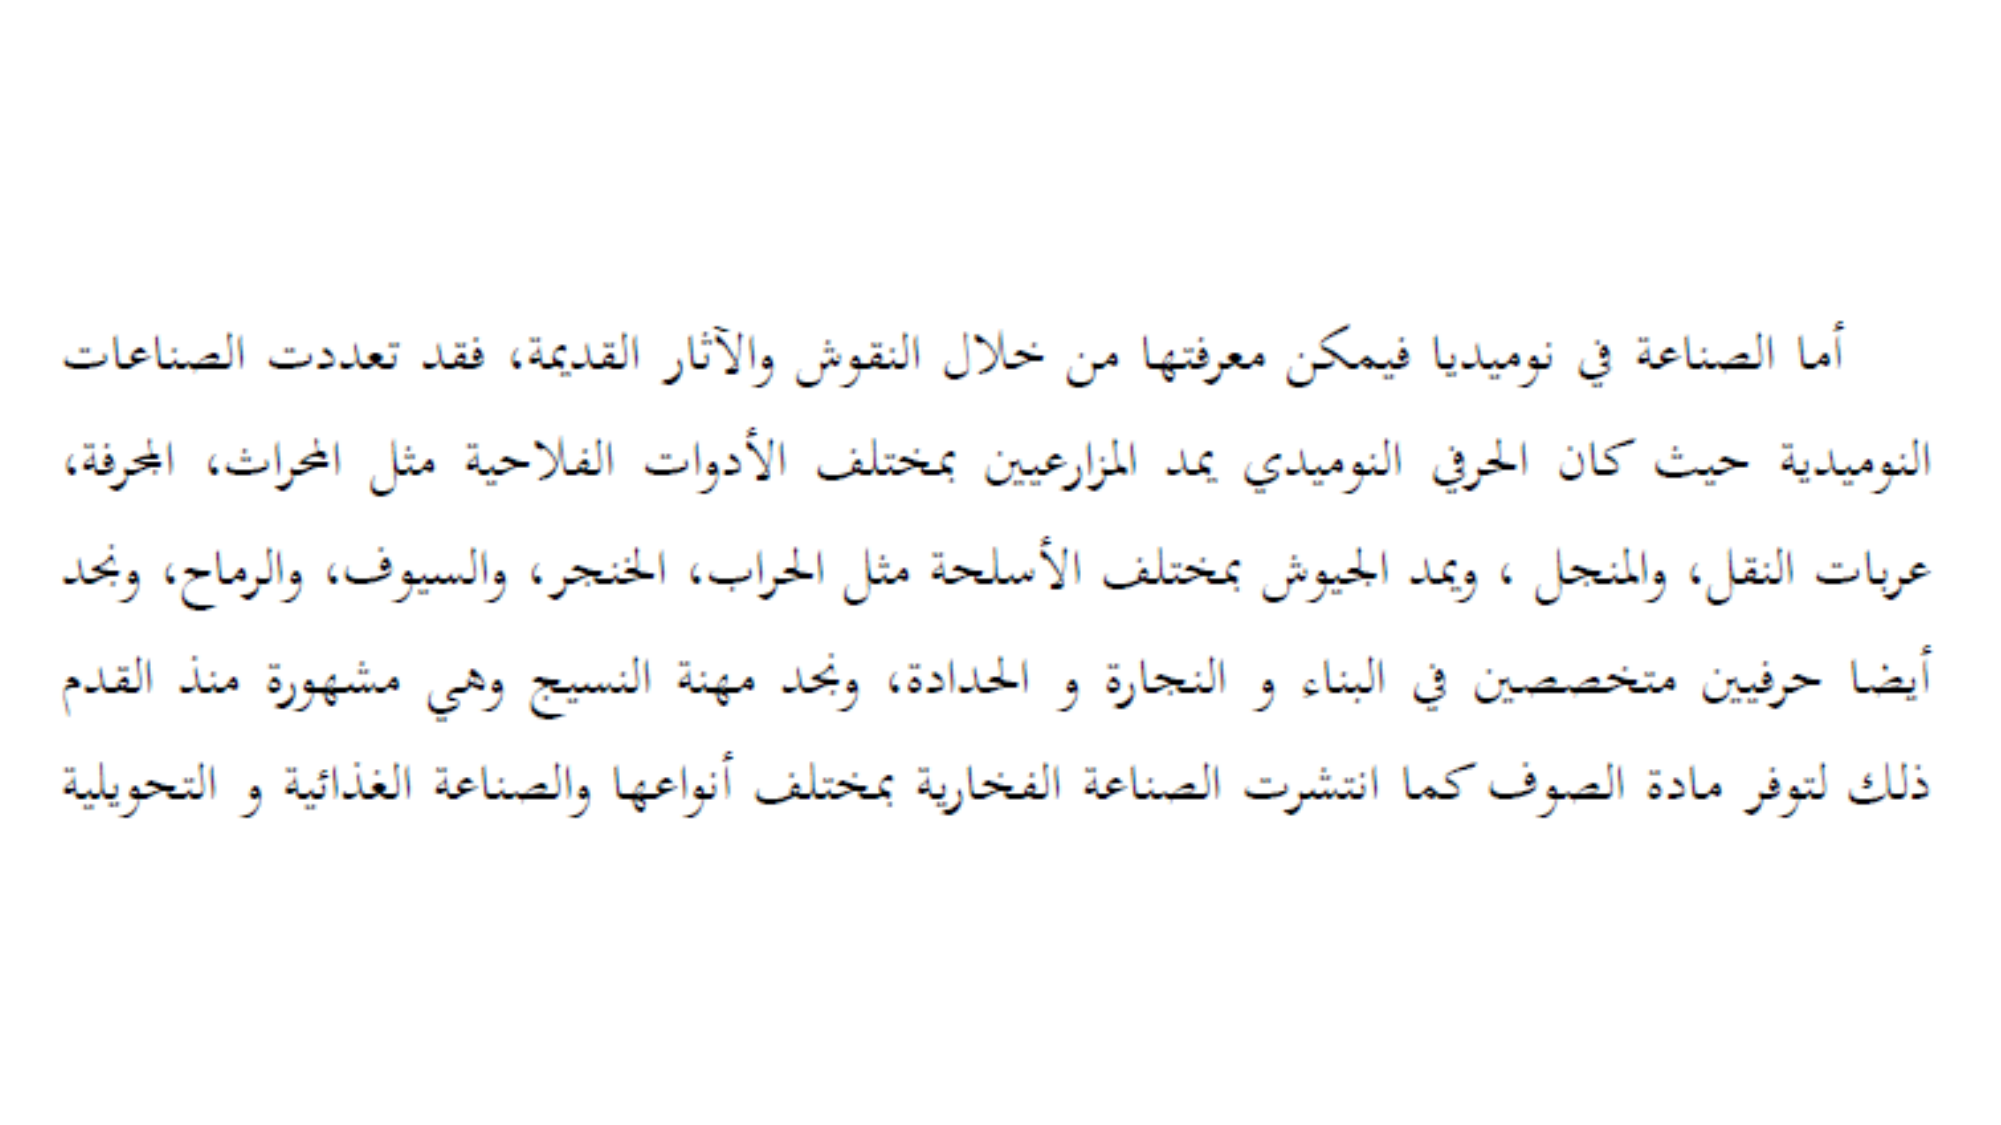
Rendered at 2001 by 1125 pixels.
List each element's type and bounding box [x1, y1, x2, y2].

picture [45, 306, 1955, 850]
